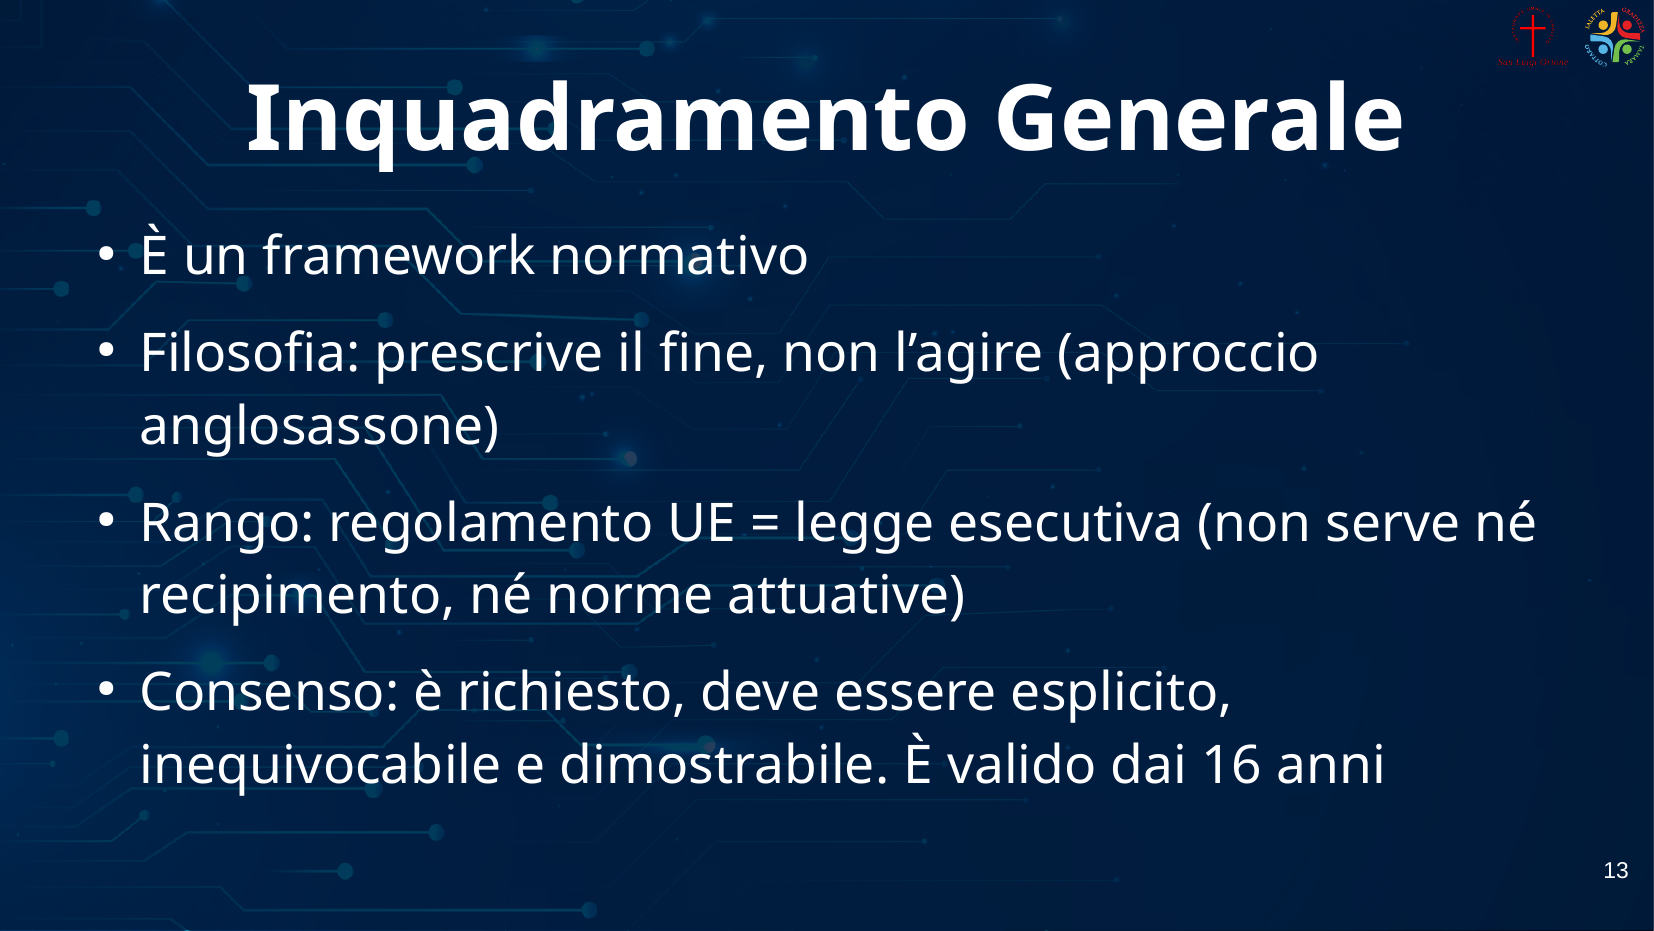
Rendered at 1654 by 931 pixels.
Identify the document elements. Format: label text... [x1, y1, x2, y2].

list È un framework normativo Filosofia: prescrive il fine, non l’agire (approccio anglosassone) Rango: regolamento UE = legge esecutiva (non serve né recipimento, né norme attuative) Consenso: è richiesto, deve essere esplicito, inequivocabile e dimostrabile. È valido dai 16 anni [82, 217, 1571, 809]
title Inquadramento Generale [82, 37, 1571, 193]
picture [1498, 7, 1568, 37]
